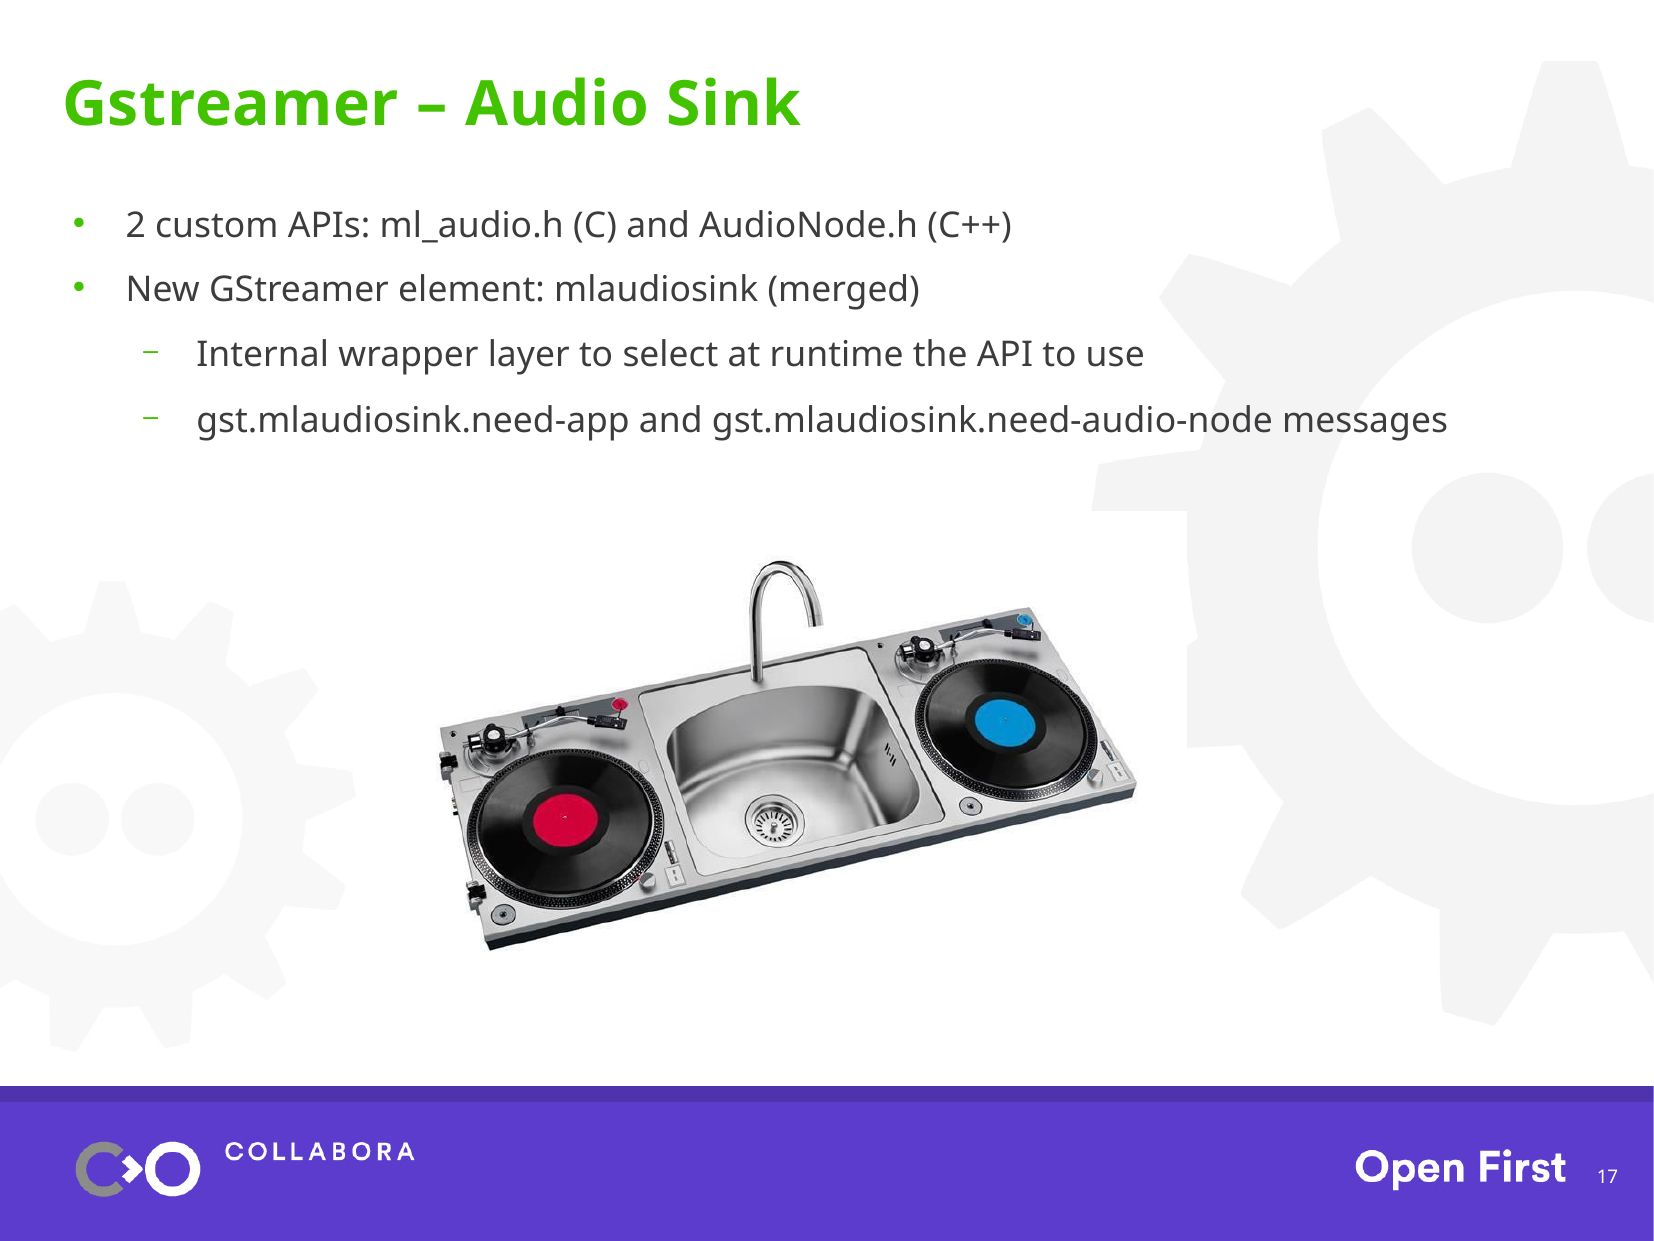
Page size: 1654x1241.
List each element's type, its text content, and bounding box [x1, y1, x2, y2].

list 2 custom APIs: ml_audio.h (C) and AudioNode.h (C++) New GStreamer element: mlaudiosink (merged) Internal wrapper layer to select at runtime the API to use gst.mlaudiosink.need-app and gst.mlaudiosink.need-audio-node messages [54, 181, 1630, 1052]
picture [0, 0, 1654, 1241]
title Gstreamer – Audio Sink [62, 62, 1638, 138]
